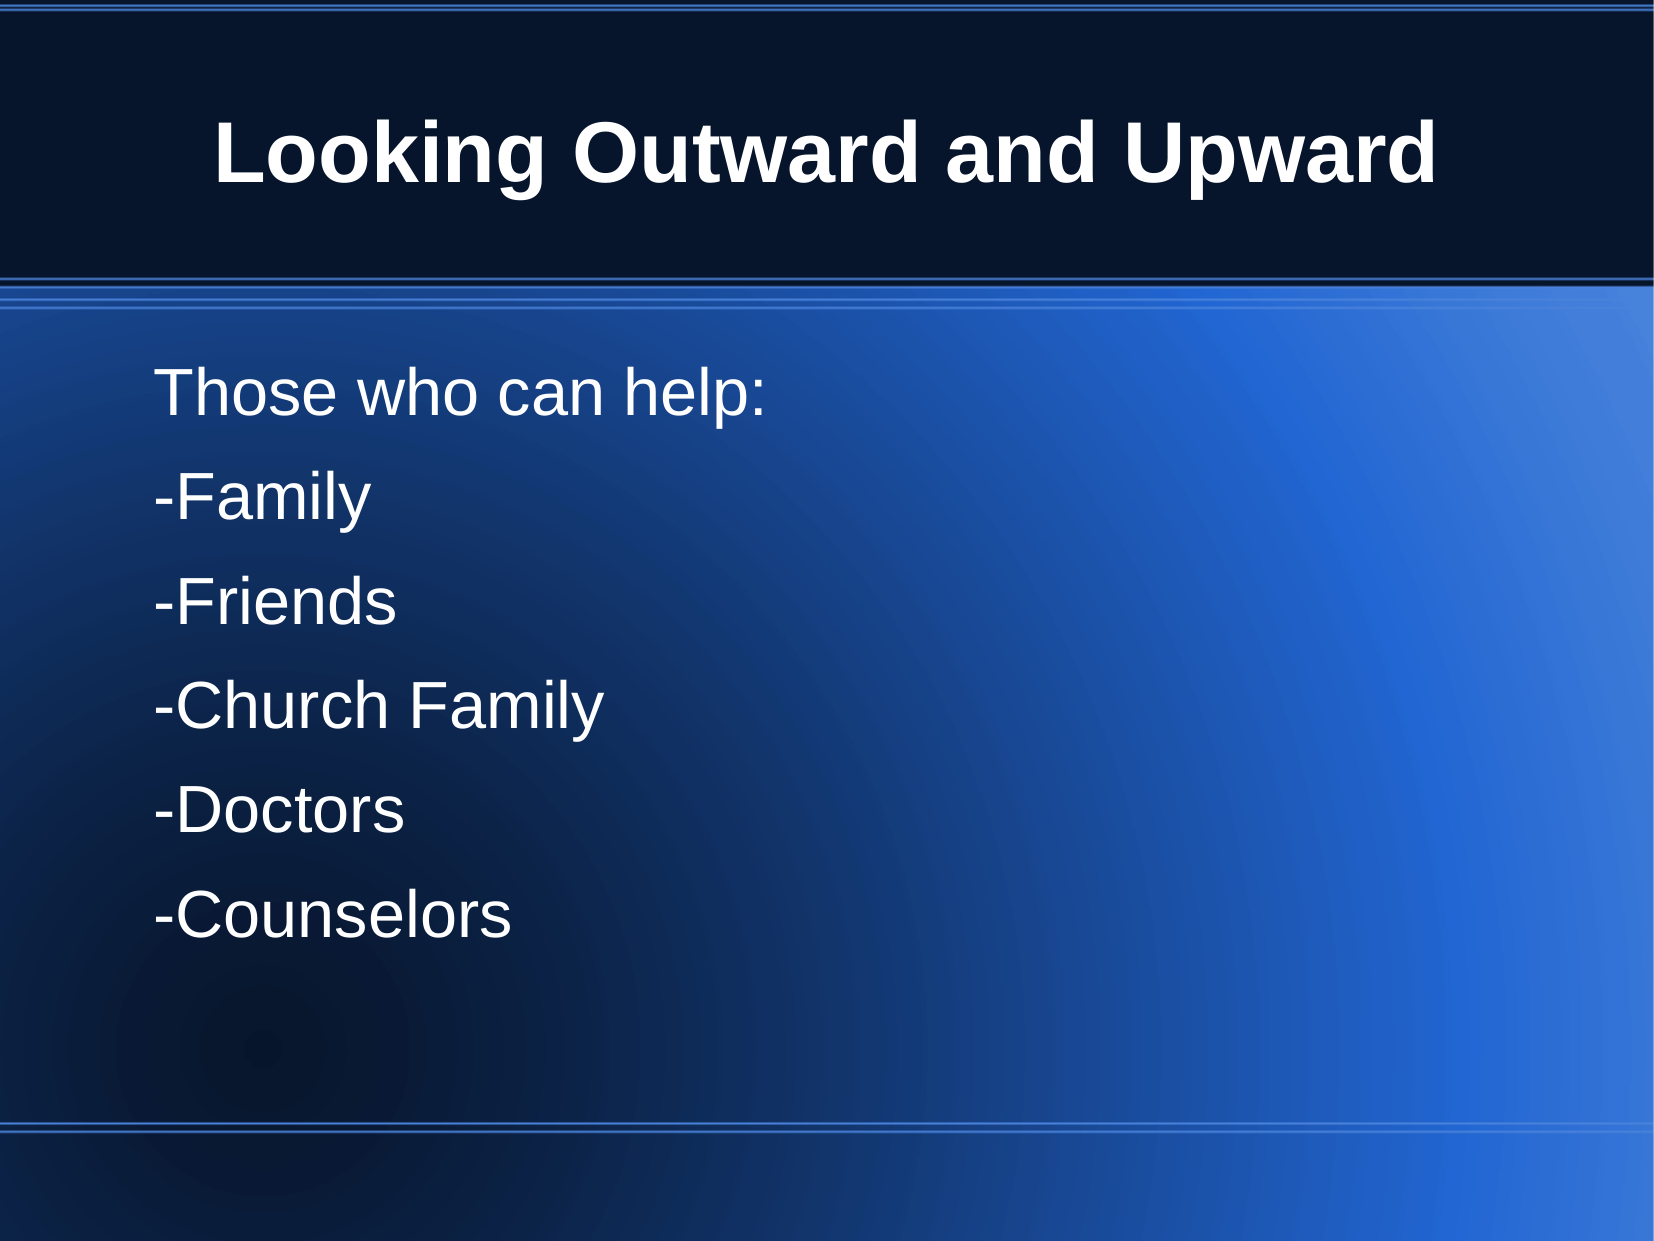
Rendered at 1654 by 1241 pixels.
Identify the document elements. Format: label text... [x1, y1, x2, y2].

picture [0, 0, 1654, 1241]
title Looking Outward and Upward [82, 49, 1571, 257]
list Those who can help: -Family -Friends -Church Family -Doctors -Counselors [82, 355, 1571, 1161]
